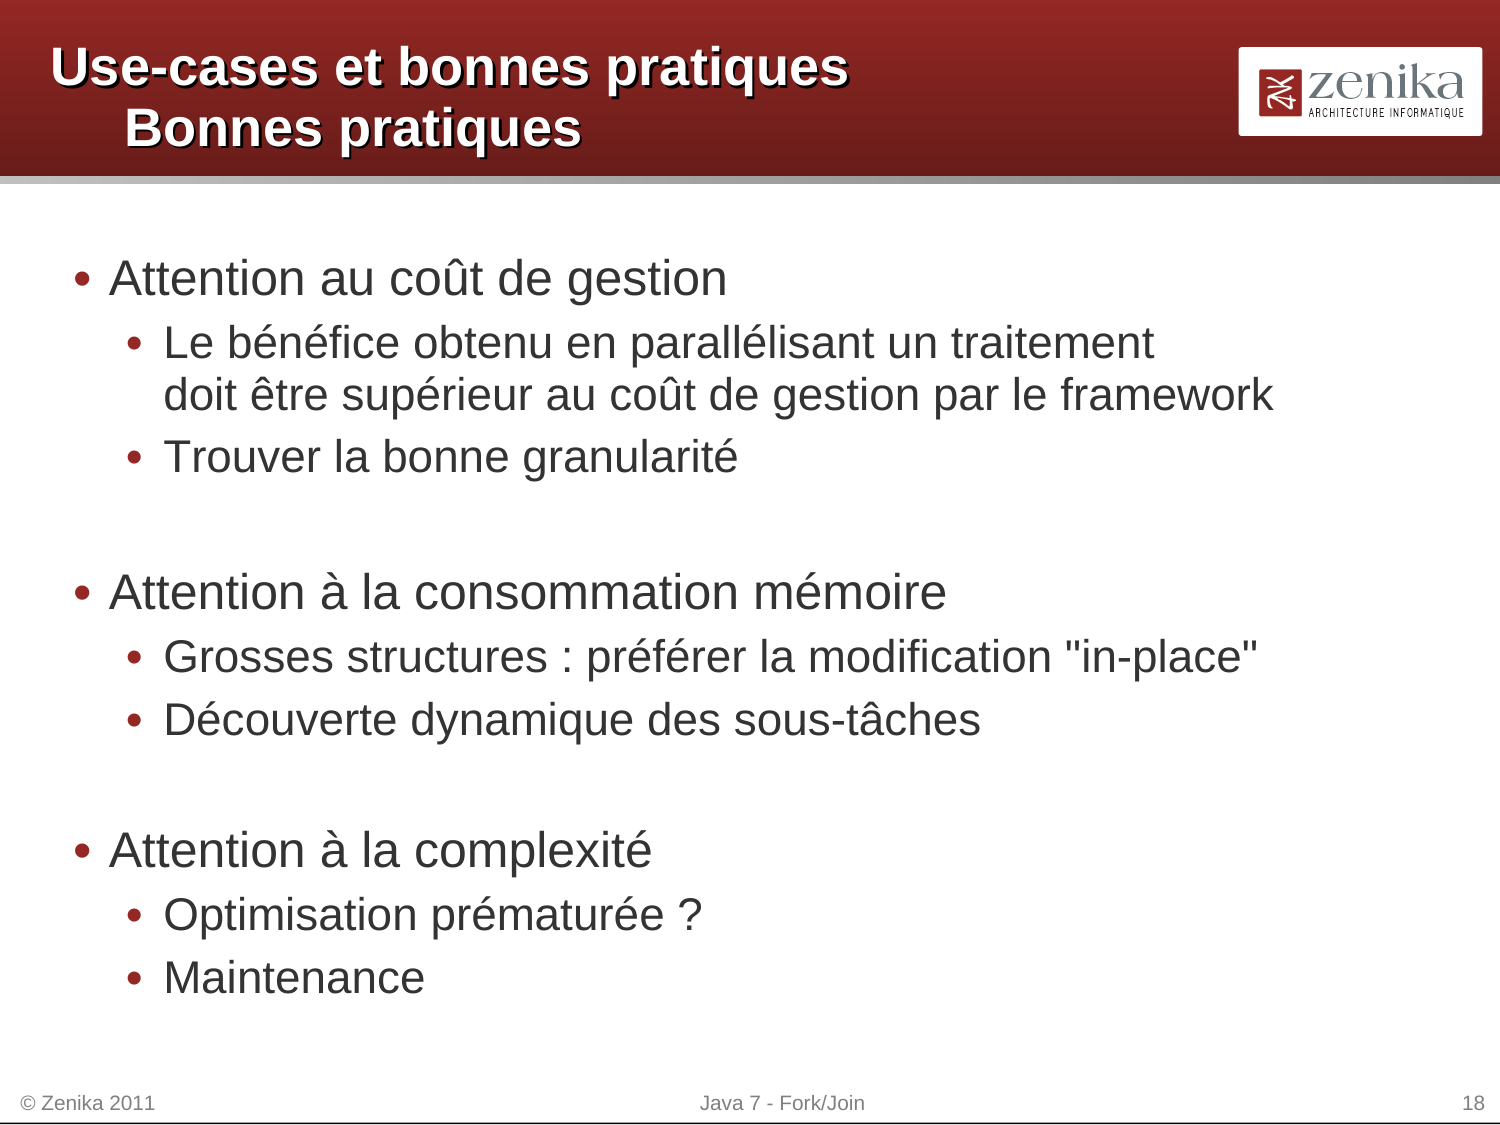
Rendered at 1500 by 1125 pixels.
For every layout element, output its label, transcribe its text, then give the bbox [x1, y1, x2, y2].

title Use-cases et bonnes pratiques Bonnes pratiques [50, 15, 1206, 180]
picture [1257, 58, 1464, 125]
list Attention au coût de gestion Le bénéfice obtenu en parallélisant un traitement doit être supérieur au coût de gestion par le framework Trouver la bonne granularité Attention à la consommation mémoire Grosses structures : préférer la modification "in-place" Découverte dynamique des sous-tâches Attention à la complexité Optimisation prématurée ? Maintenance [50, 249, 1435, 1079]
